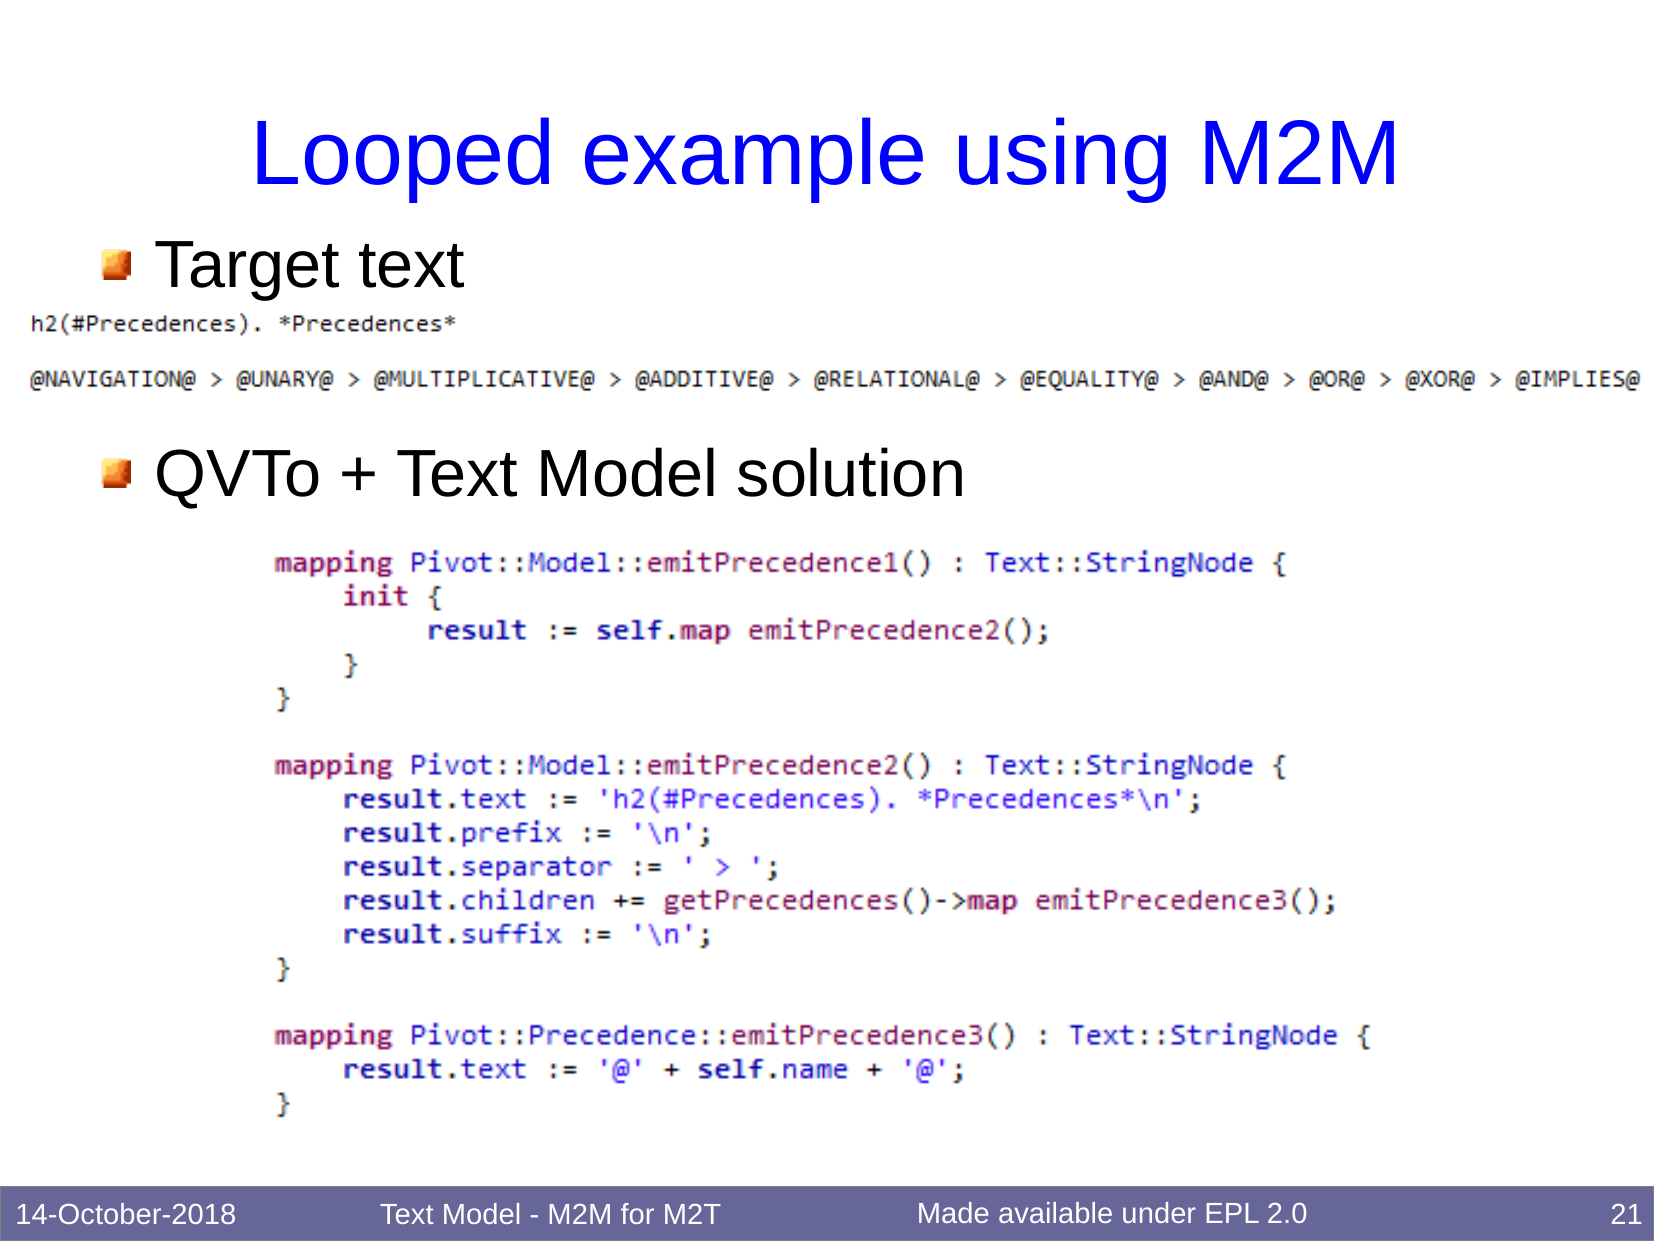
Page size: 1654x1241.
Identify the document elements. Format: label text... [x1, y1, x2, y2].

list Target text QVTo + Text Model solution [83, 402, 1572, 1046]
title Looped example using M2M [82, 49, 1571, 257]
picture [29, 308, 1650, 402]
picture [273, 546, 1390, 1132]
list Target text QVTo + Text Model solution [83, 227, 1572, 308]
